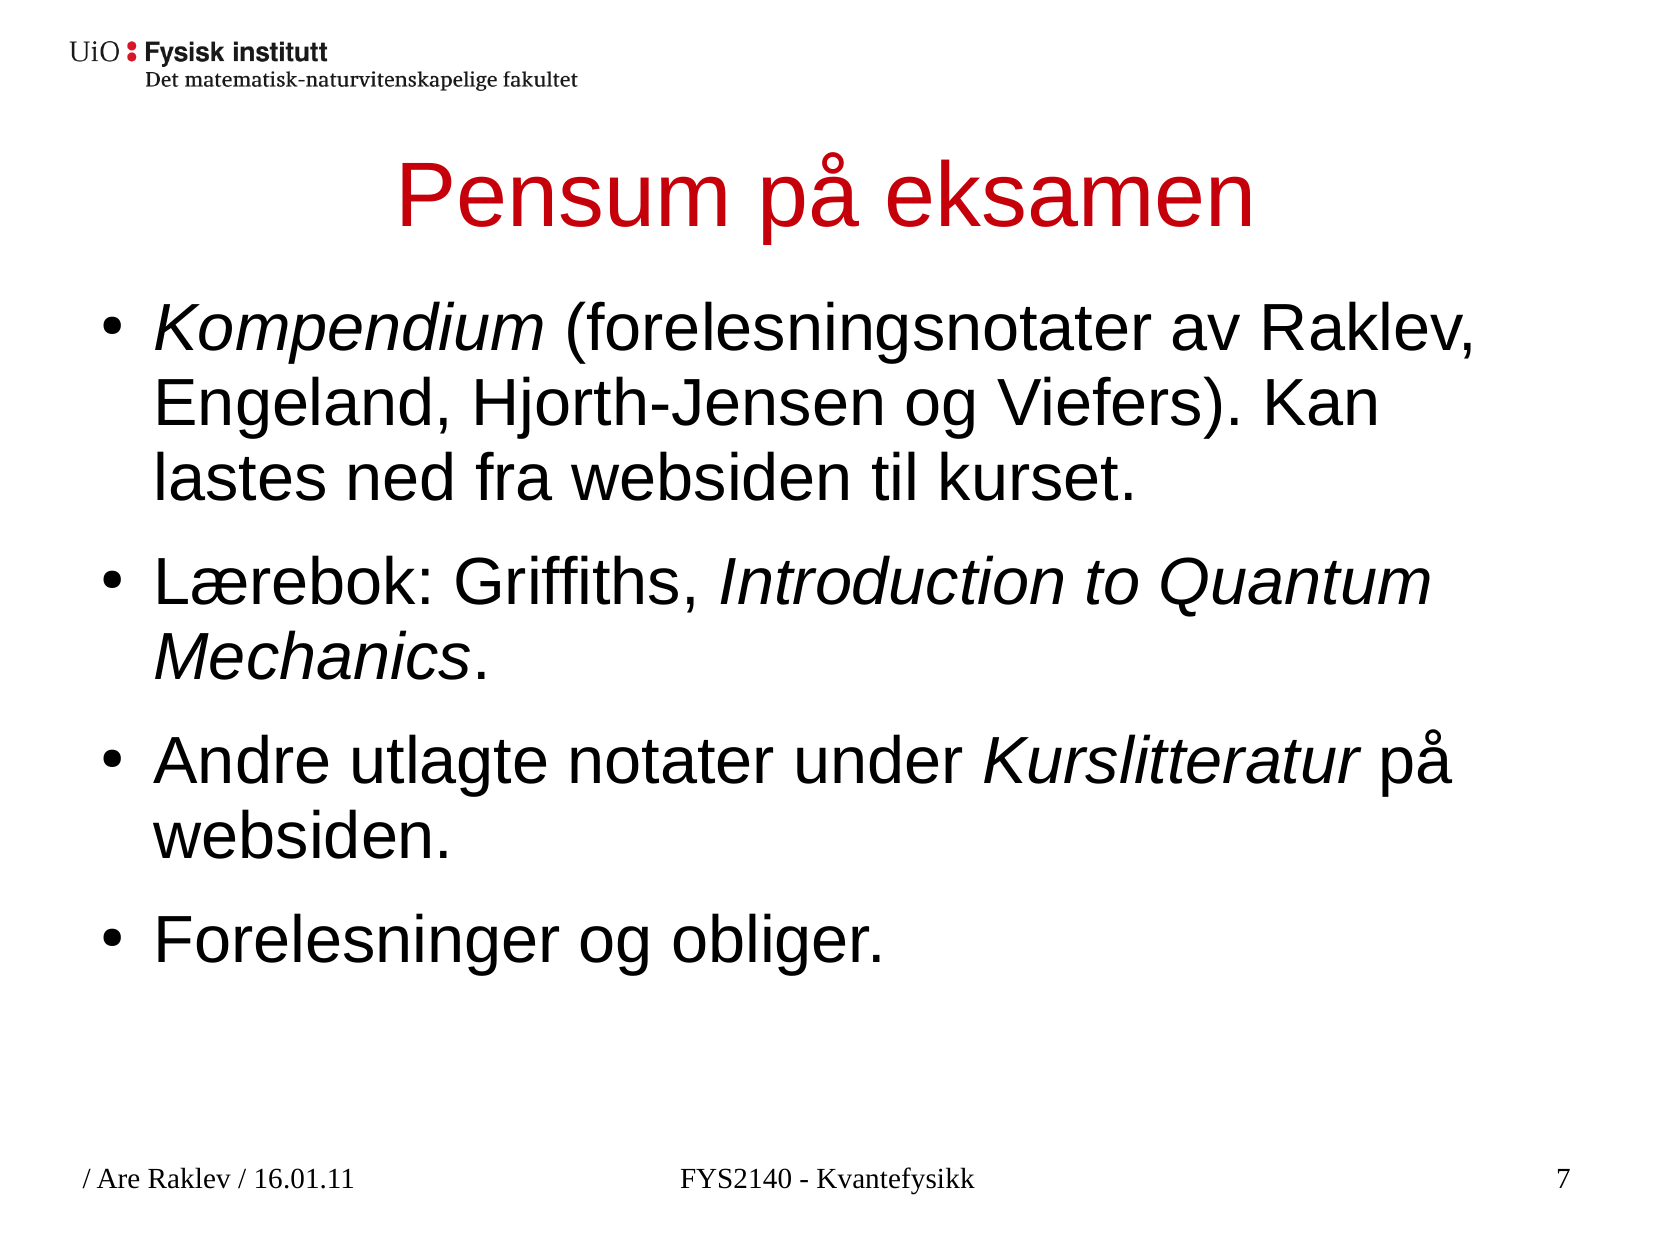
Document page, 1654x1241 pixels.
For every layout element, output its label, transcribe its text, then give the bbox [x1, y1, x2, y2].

title Pensum på eksamen [82, 90, 1571, 290]
list Kompendium (forelesningsnotater av Raklev, Engeland, Hjorth-Jensen og Viefers). Kan lastes ned fra websiden til kurset. Lærebok: Griffiths, Introduction to Quantum Mechanics. Andre utlagte notater under Kurslitteratur på websiden. Forelesninger og obliger. [82, 290, 1571, 1094]
picture [68, 37, 581, 93]
